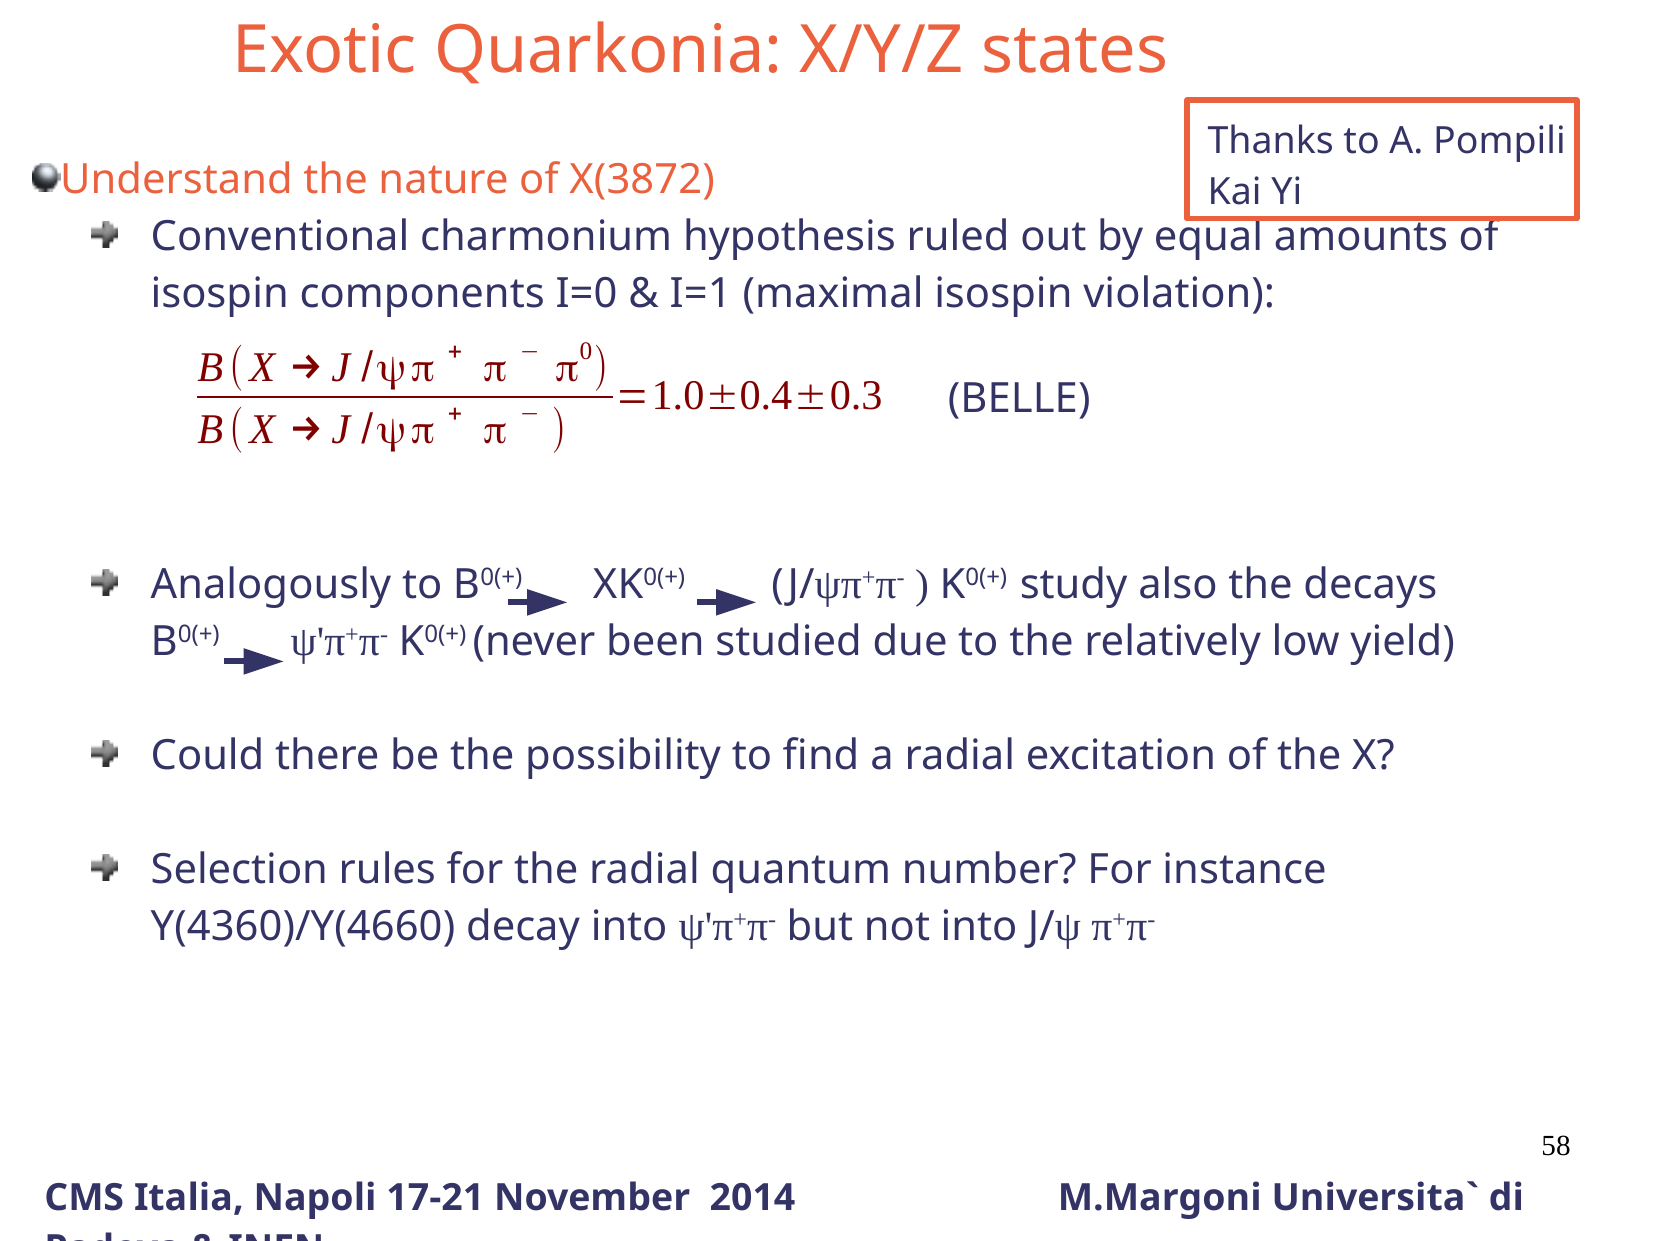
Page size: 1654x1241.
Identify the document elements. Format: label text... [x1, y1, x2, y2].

text_box CMS Italia, Napoli 17-21 November 2014 M.Margoni Universita` di Padova & INFN [29, 1163, 1625, 1237]
text_box Thanks to A. Pompili Kai Yi [1192, 106, 1574, 216]
text_box Thanks to A. Pompili Kai Yi [1192, 106, 1654, 237]
text_box (BELLE) [933, 360, 1512, 440]
chart [185, 337, 892, 456]
text_box Exotic Quarkonia: X/Y/Z states [1190, 103, 1574, 109]
text_box Analogously to B0(+) XK0(+) (J/ψπ+π- ) K0(+) study also the decays B0(+) ψ'π+π- K0(+) (never been studied due to the relatively low yield) Could there be the possibility to find a radial excitation of the X? Selection rules for the radial quantum number? For instance Y(4360)/Y(4660) decay into ψ'π+π- but not into J/ψ π+π- [17, 478, 1619, 1089]
text_box Understand the nature of X(3872) Conventional charmonium hypothesis ruled out by equal amounts of isospin components I=0 & I=1 (maximal isospin violation): [17, 141, 1619, 478]
text_box Exotic Quarkonia: X/Y/Z states [5, 0, 1648, 109]
